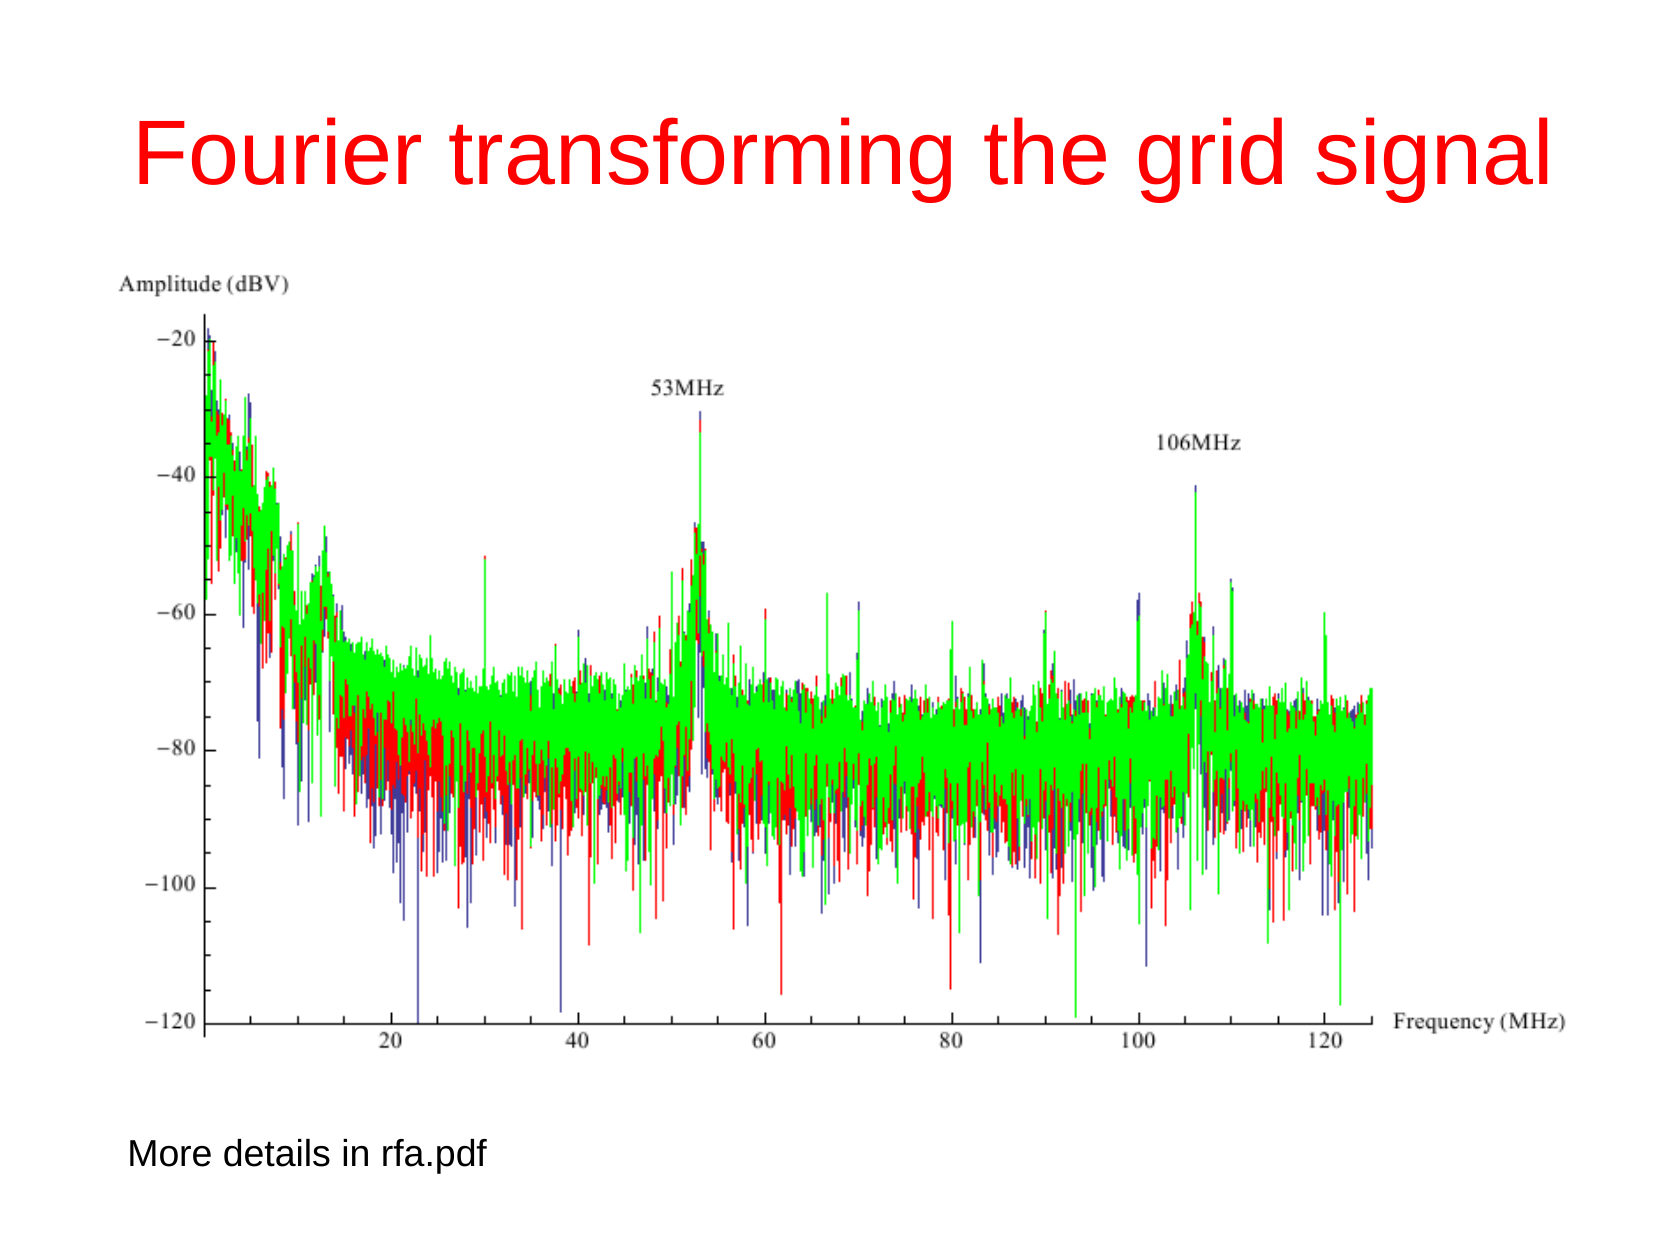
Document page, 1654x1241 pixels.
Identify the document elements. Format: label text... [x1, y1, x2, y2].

text_box More details in rfa.pdf [112, 1125, 582, 1182]
picture [93, 258, 1576, 1057]
title Fourier transforming the grid signal [82, 56, 1571, 250]
